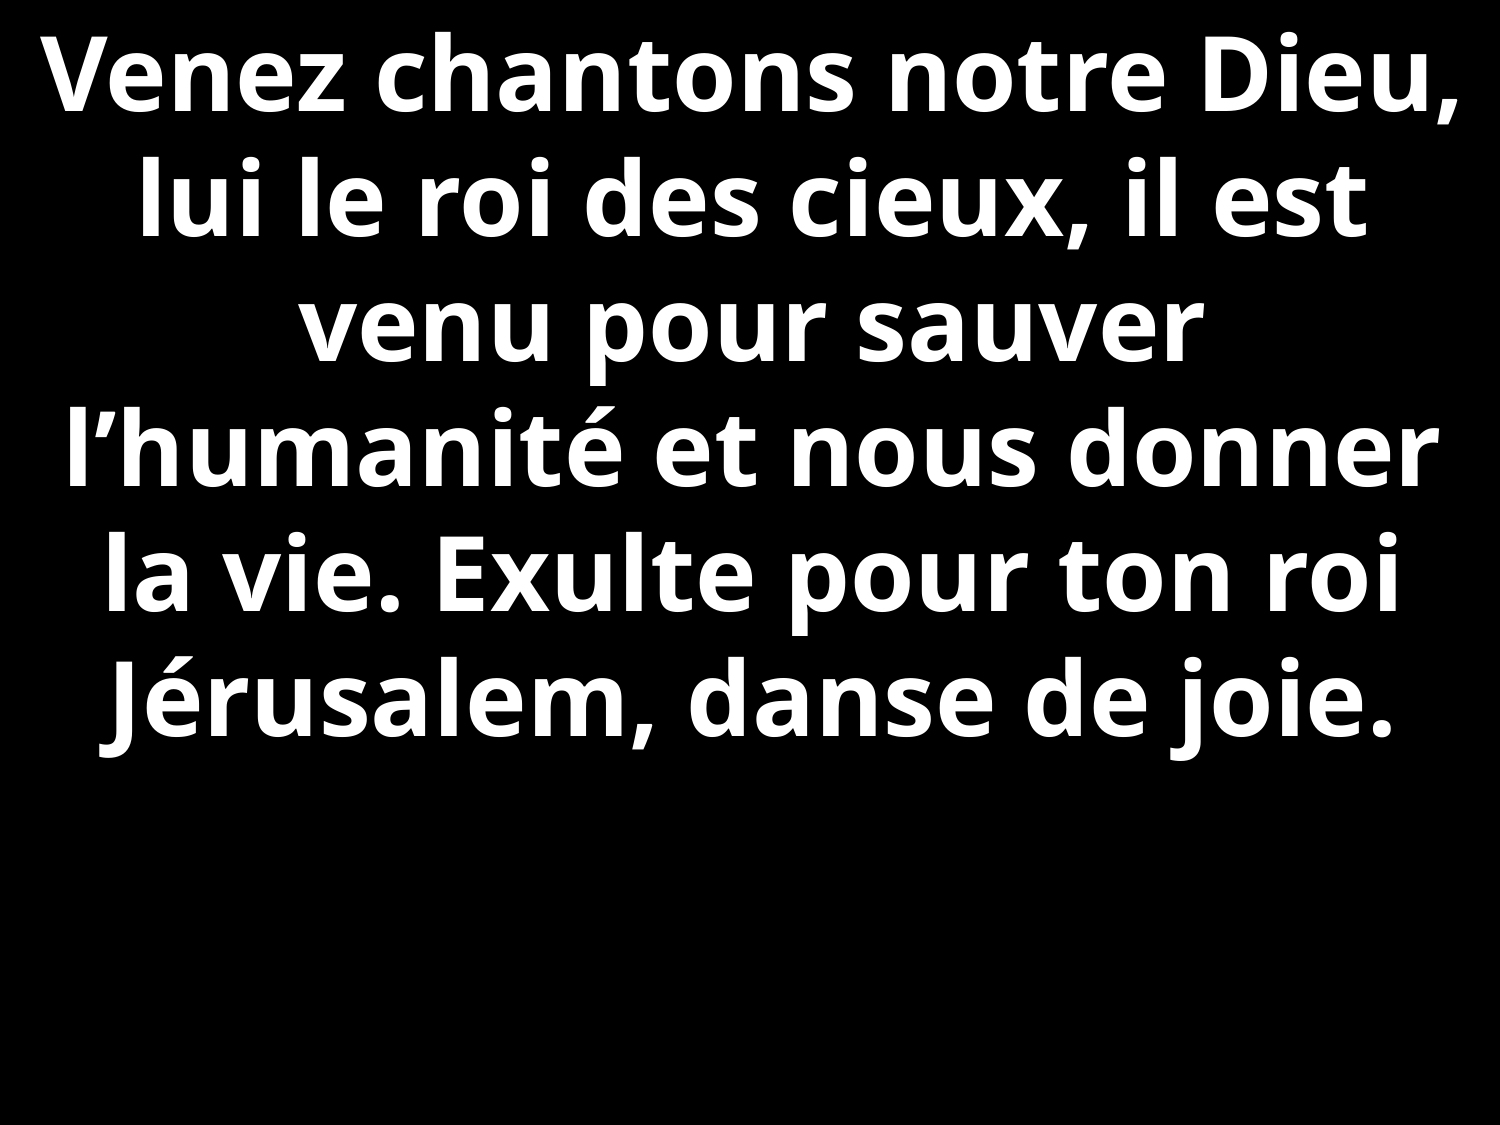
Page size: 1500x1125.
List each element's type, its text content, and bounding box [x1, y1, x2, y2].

subtitle Venez chantons notre Dieu, lui le roi des cieux, il est venu pour sauver l’humanité et nous donner la vie. Exulte pour ton roi Jérusalem, danse de joie. [5, 0, 1500, 1125]
